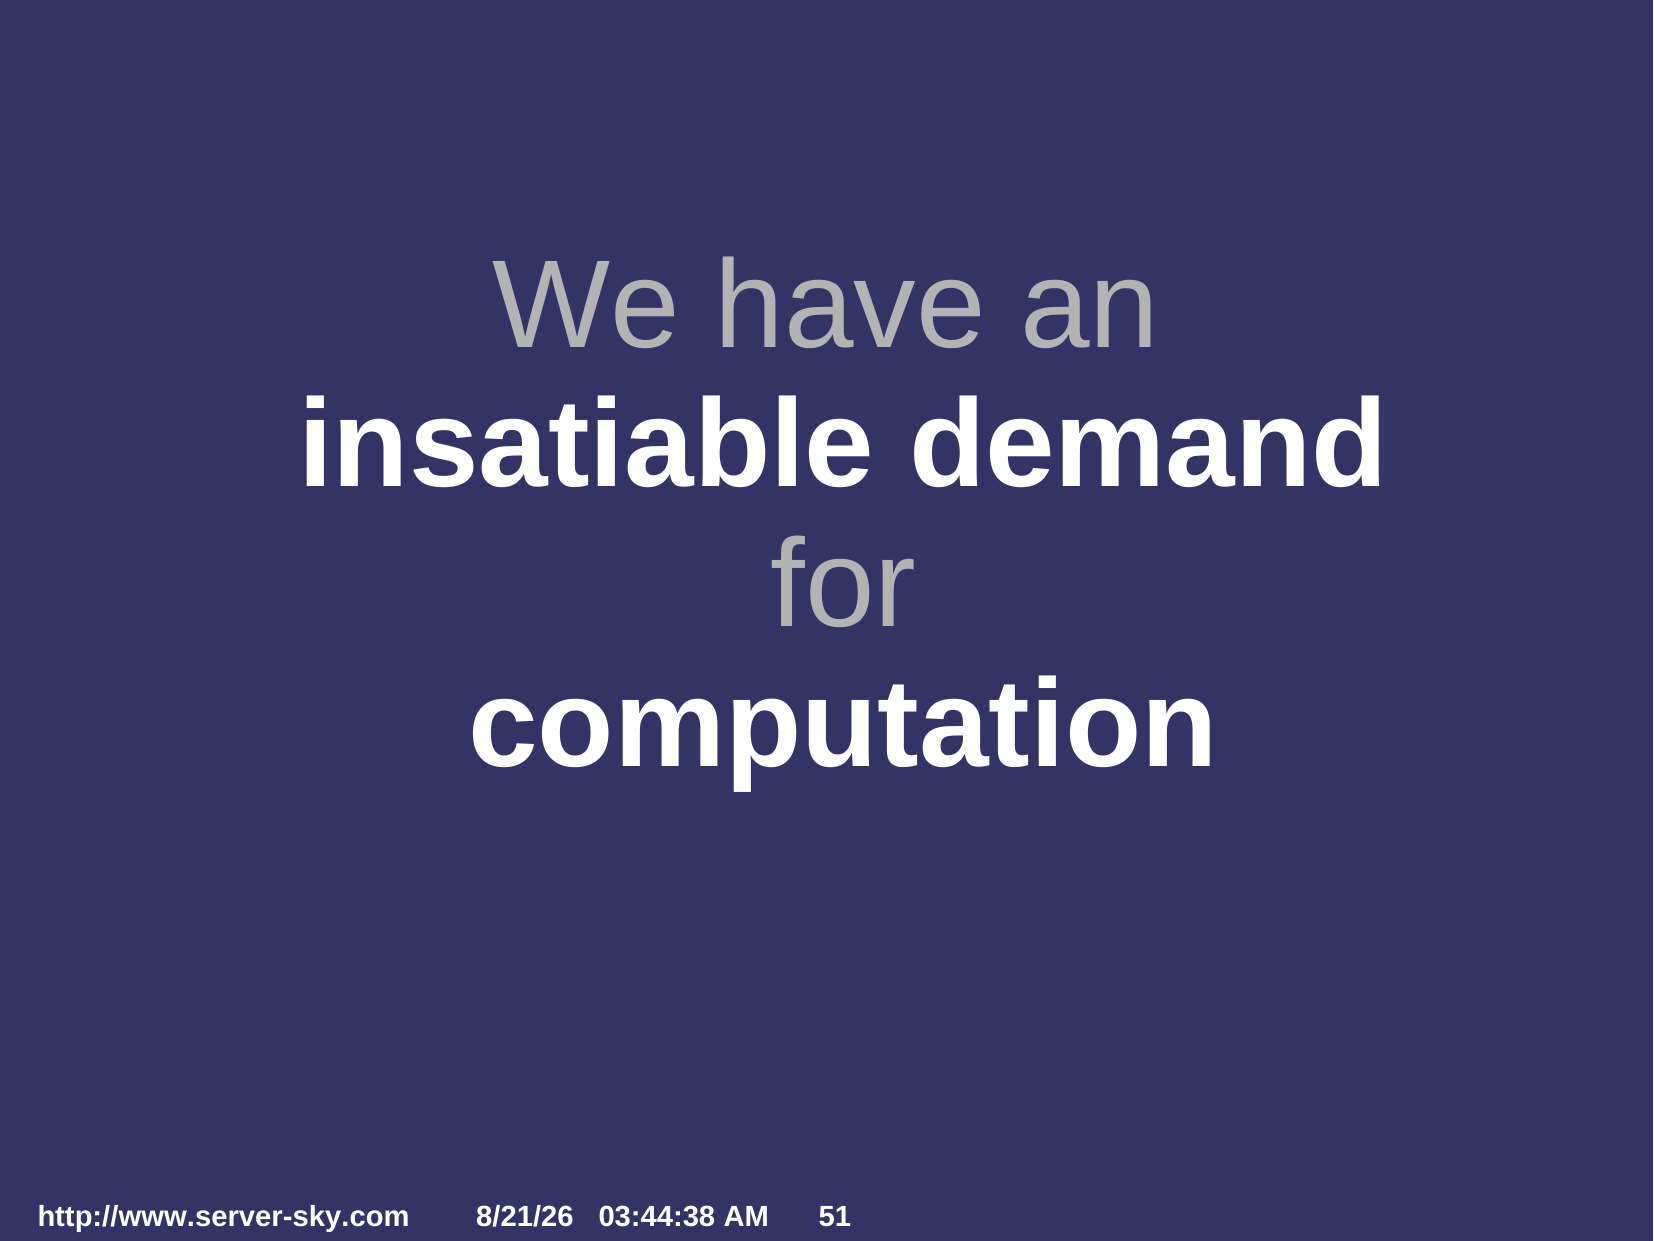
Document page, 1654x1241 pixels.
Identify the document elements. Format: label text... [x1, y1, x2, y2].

list We have an insatiable demand for computation [105, 233, 1571, 985]
